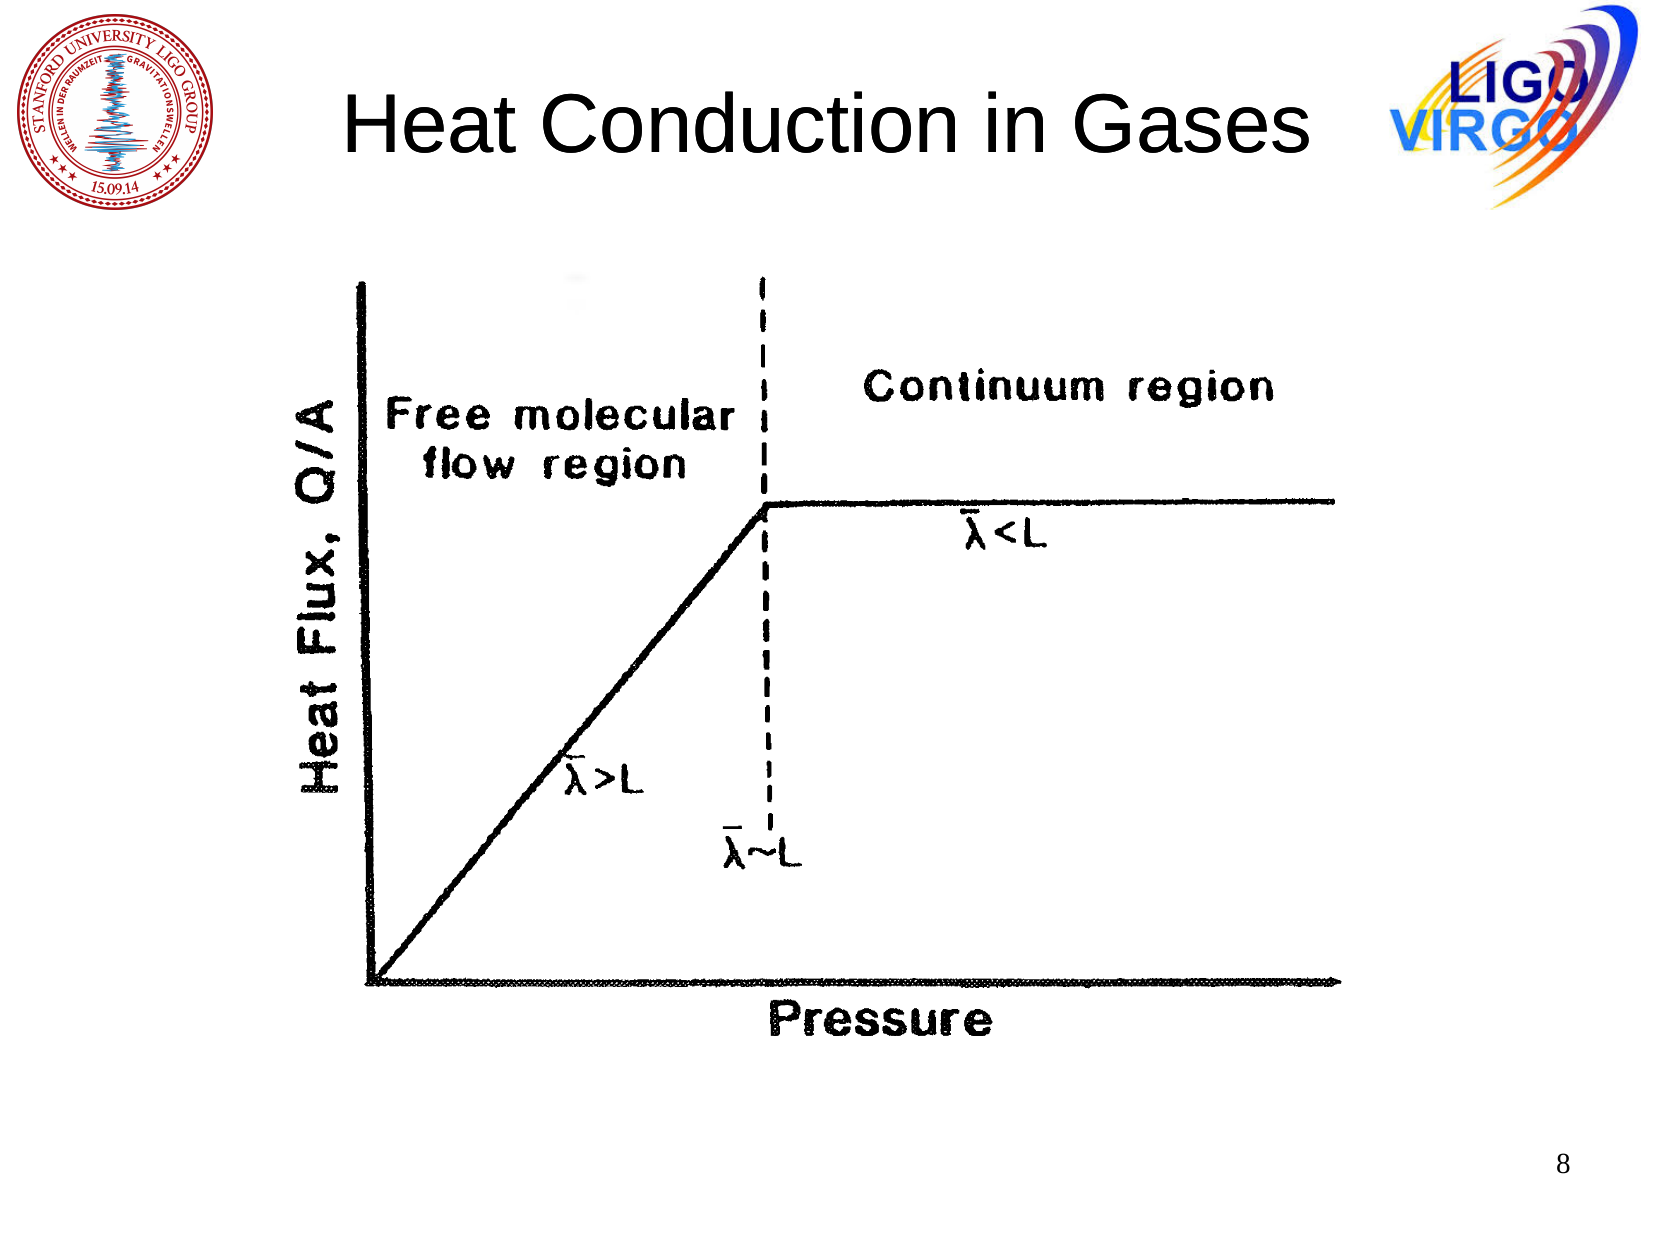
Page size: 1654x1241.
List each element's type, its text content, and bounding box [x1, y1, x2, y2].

picture [281, 267, 1422, 1036]
picture [1372, 0, 1654, 210]
picture [17, 14, 213, 210]
title Heat Conduction in Gases [82, 19, 1572, 228]
